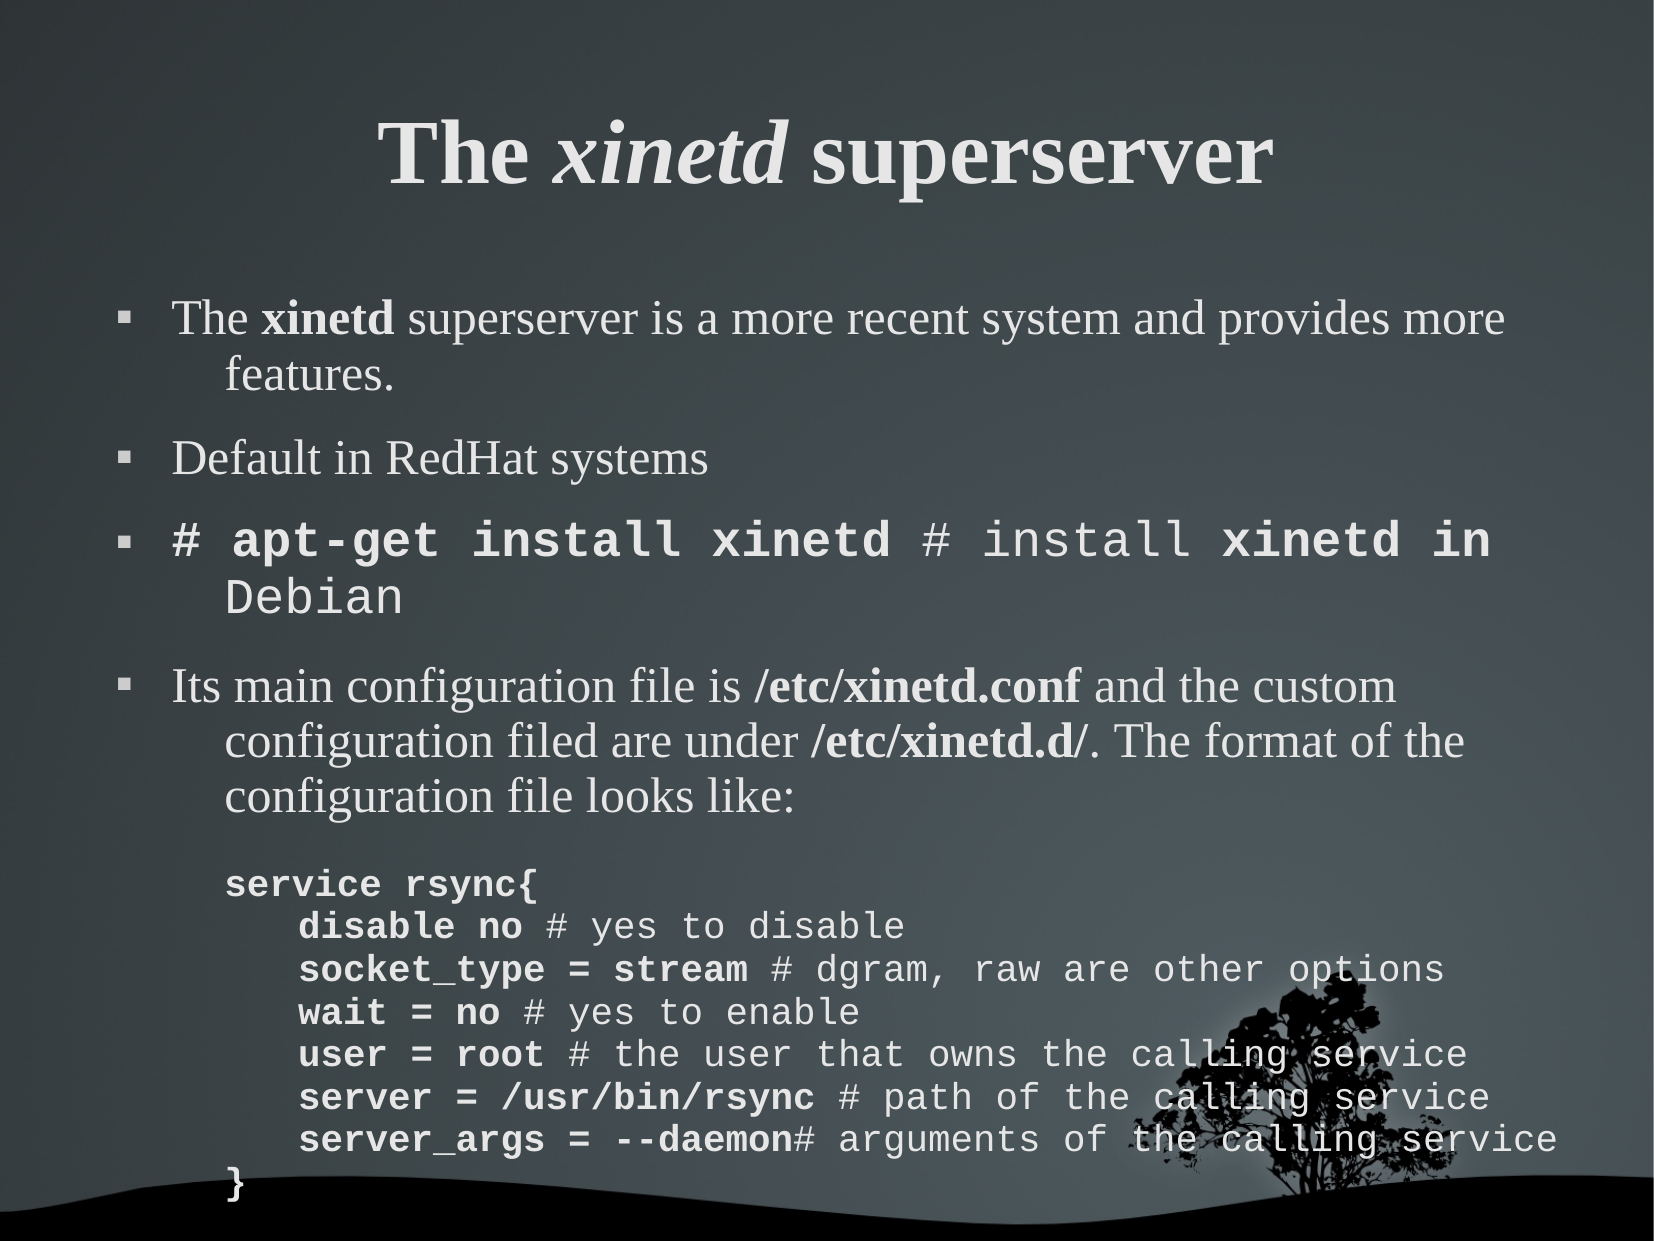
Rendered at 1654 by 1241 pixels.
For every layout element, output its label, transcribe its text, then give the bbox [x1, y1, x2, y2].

picture [0, 0, 1654, 1241]
title The xinetd superserver [82, 49, 1571, 257]
list The xinetd superserver is a more recent system and provides more features. Default in RedHat systems # apt-get install xinetd # install xinetd in Debian Its main configuration file is /etc/xinetd.conf and the custom configuration filed are under /etc/xinetd.d/. The format of the configuration file looks like: service rsync{ disable no # yes to disable socket_type = stream # dgram, raw are other options wait = no # yes to enable user = root # the user that owns the calling service server = /usr/bin/rsync # path of the calling service server_args = --daemon# arguments of the calling service } [82, 290, 1571, 1215]
